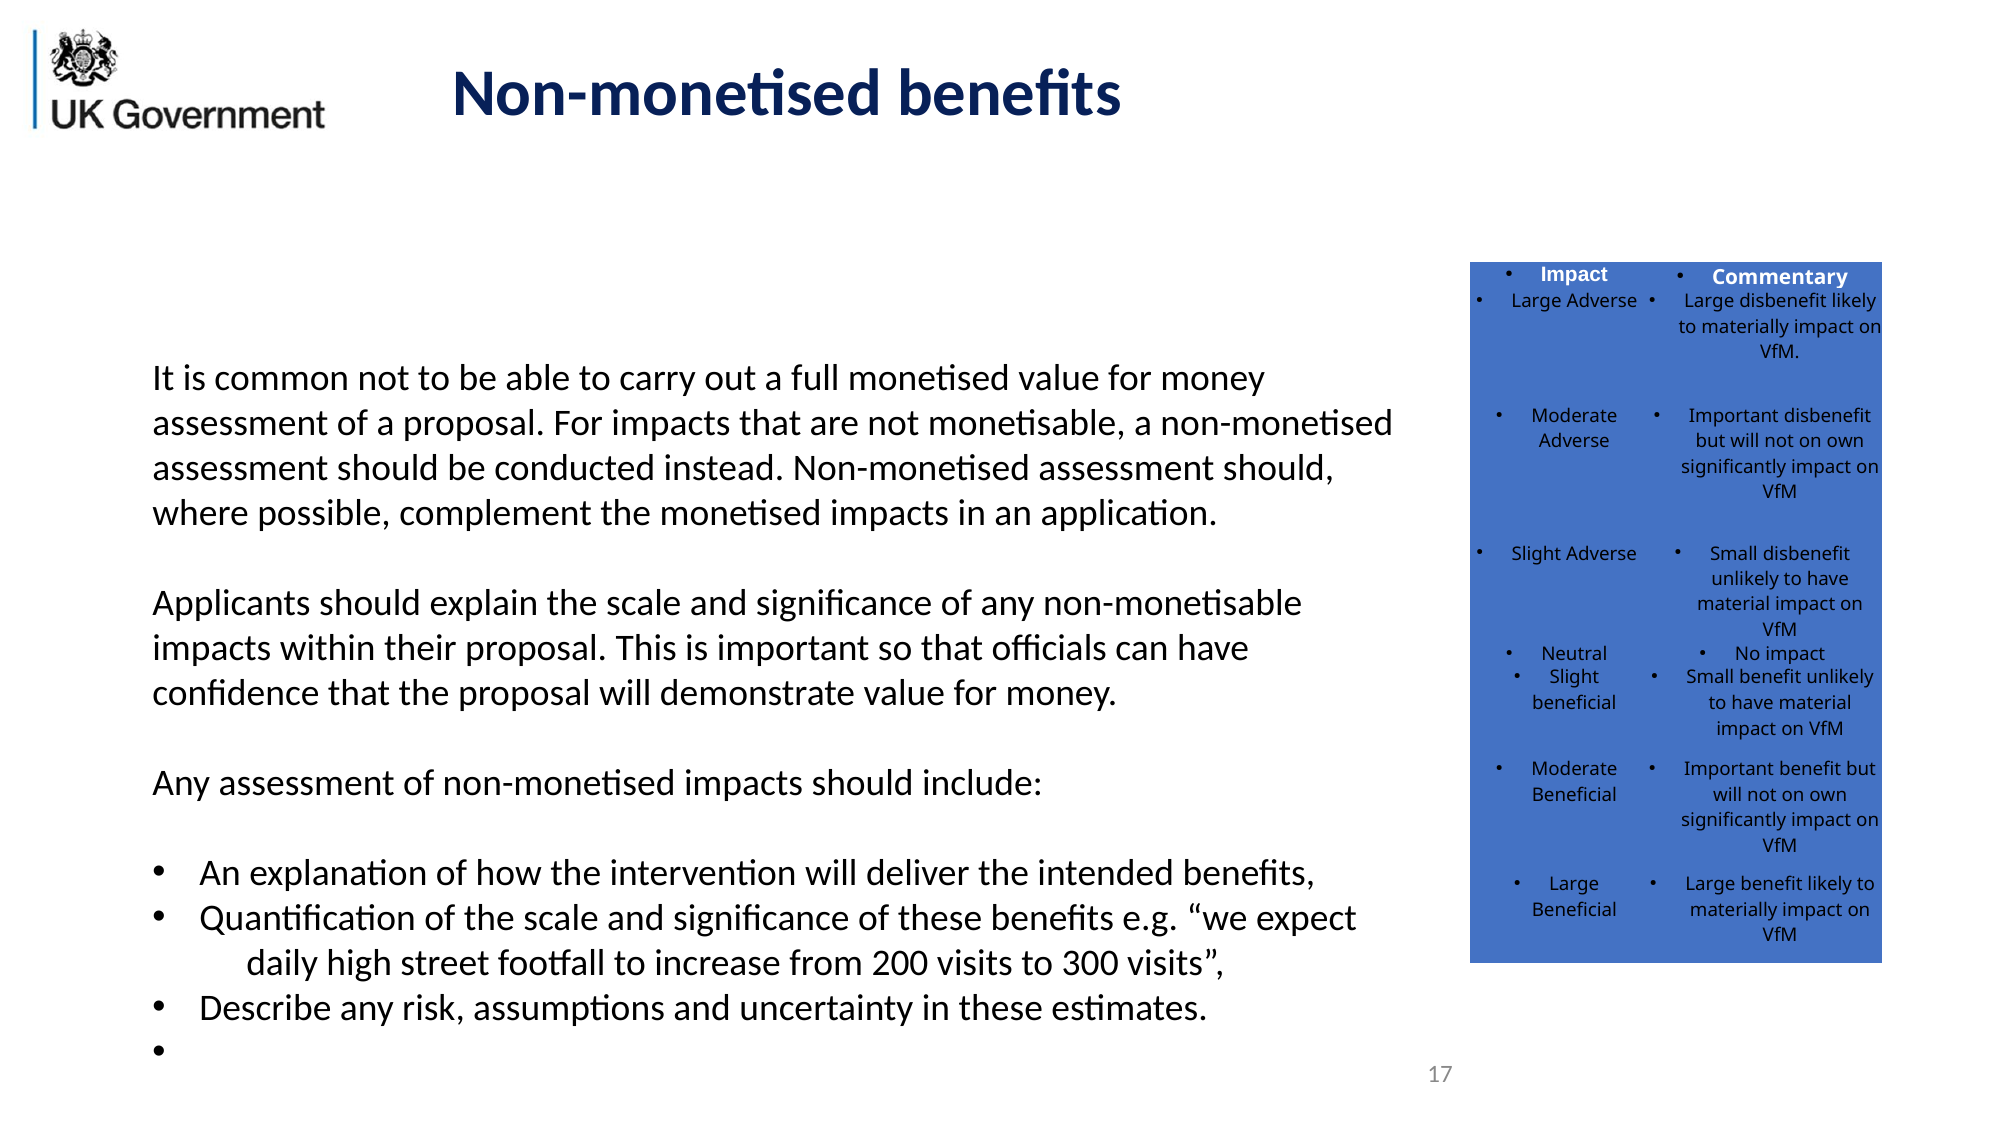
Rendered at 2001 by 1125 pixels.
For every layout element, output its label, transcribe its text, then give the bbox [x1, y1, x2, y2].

table_cell Neutral [1470, 640, 1643, 664]
table_cell Large Adverse [1470, 288, 1643, 402]
table_cell Small disbenefit unlikely to have material impact on VfM [1643, 540, 1882, 640]
table_cell Moderate Beneficial [1470, 756, 1643, 871]
table_header Impact [1470, 262, 1643, 288]
table_cell Large disbenefit likely to materially impact on VfM. [1643, 288, 1882, 402]
table_cell Large benefit likely to materially impact on VfM [1643, 871, 1882, 963]
table_cell Small benefit unlikely to have material impact on VfM [1643, 664, 1882, 756]
table_cell Important benefit but will not on own significantly impact on VfM [1643, 756, 1882, 871]
picture [19, 0, 363, 138]
text_box It is common not to be able to carry out a full monetised value for money assessment of a proposal. For impacts that are not monetisable, a non-monetised assessment should be conducted instead. Non-monetised assessment should, where possible, complement the monetised impacts in an application. Applicants should explain the scale and significance of any non-monetisable impacts within their proposal. This is important so that officials can have confidence that the proposal will demonstrate value for money. Any assessment of non-monetised impacts should include: An explanation of how the intervention will deliver the intended benefits, Quantification of the scale and significance of these benefits e.g. “we expect daily high street footfall to increase from 200 visits to 300 visits”, Describe any risk, assumptions and uncertainty in these estimates. [137, 345, 1413, 1088]
text_box Non-monetised benefits [436, 41, 1911, 138]
table_cell Slight Adverse [1470, 540, 1643, 640]
table_cell Slight beneficial [1470, 664, 1643, 756]
table_cell Large Beneficial [1470, 871, 1643, 963]
table_cell No impact [1643, 640, 1882, 664]
table_cell Moderate Adverse [1470, 402, 1643, 540]
table_cell Important disbenefit but will not on own significantly impact on VfM [1643, 402, 1882, 540]
table_header Commentary [1643, 262, 1882, 288]
text_box 17 [1412, 1042, 1863, 1103]
